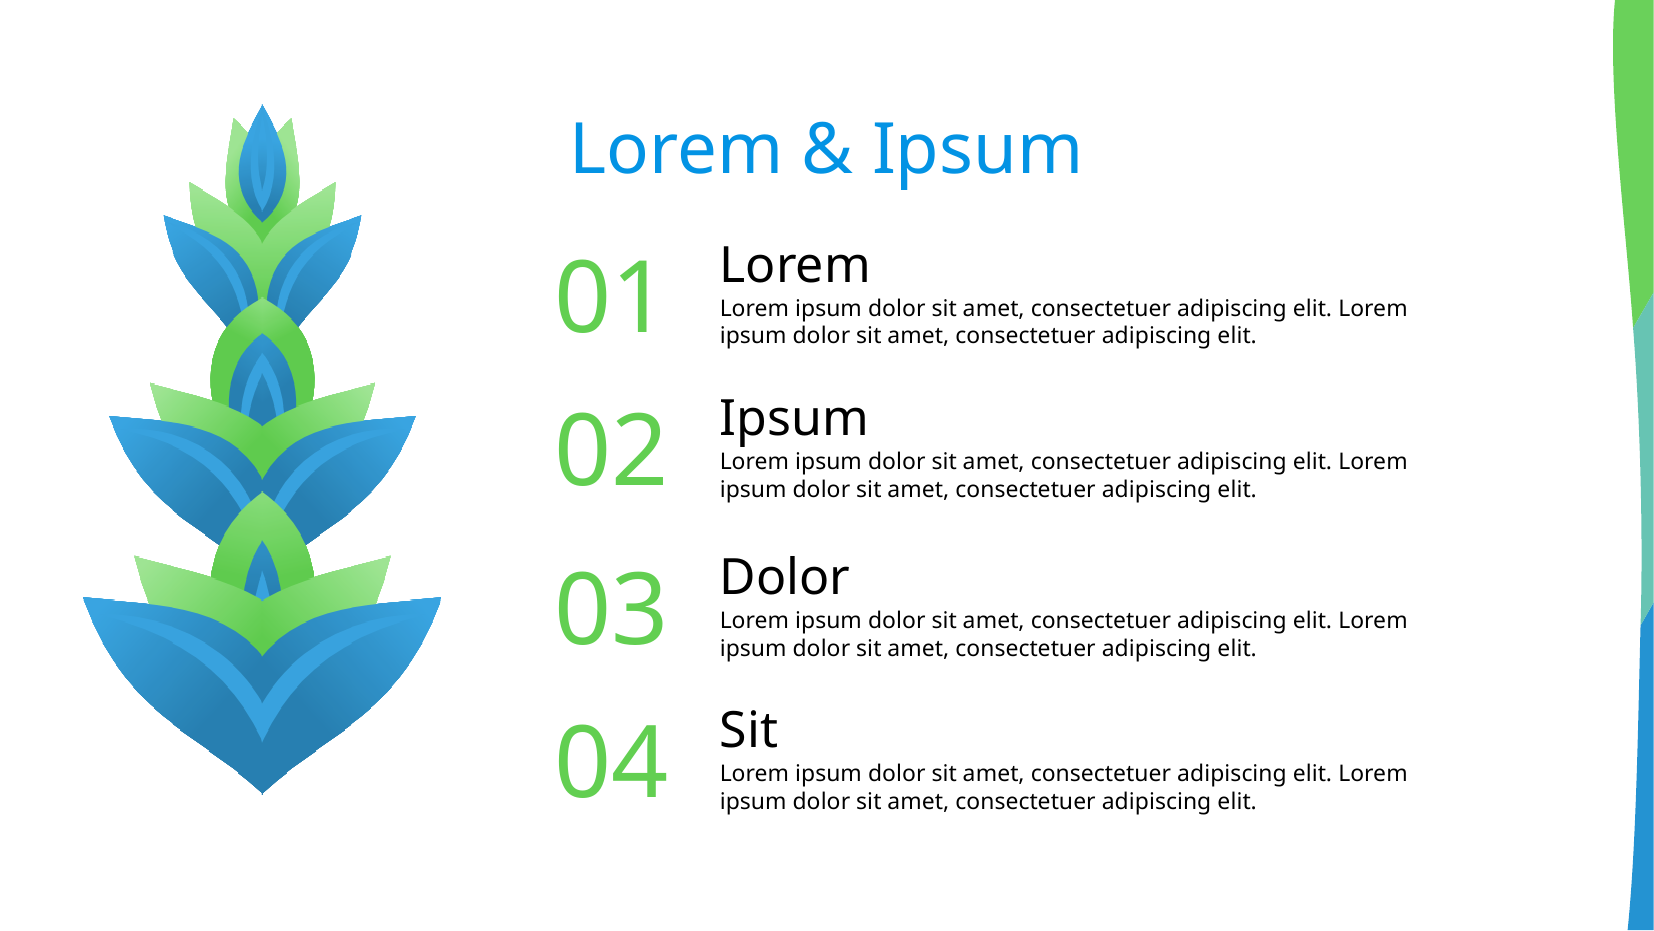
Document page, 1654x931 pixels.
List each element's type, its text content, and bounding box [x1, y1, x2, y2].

text_box Ipsum [745, 411, 759, 432]
text_box Lorem & Ipsum [555, 95, 1654, 196]
text_box 04 [539, 690, 696, 826]
text_box 03 [539, 537, 696, 672]
text_box Lorem ipsum dolor sit amet, consectetuer adipiscing elit. Lorem ipsum dolor sit amet, consectetuer adipiscing elit. [705, 439, 1471, 510]
text_box Dolor [705, 537, 1471, 598]
text_box Ipsum [705, 378, 1471, 439]
text_box Lorem ipsum dolor sit amet, consectetuer adipiscing elit. Lorem ipsum dolor sit amet, consectetuer adipiscing elit. [705, 286, 1471, 357]
text_box Lorem ipsum dolor sit amet, consectetuer adipiscing elit. Lorem ipsum dolor sit amet, consectetuer adipiscing elit. [705, 598, 1471, 669]
text_box 02 [539, 378, 696, 513]
text_box Lorem ipsum dolor sit amet, consectetuer adipiscing elit. Lorem ipsum dolor sit amet, consectetuer adipiscing elit. [705, 751, 1471, 822]
text_box 01 [539, 225, 696, 360]
text_box Lorem [705, 224, 1471, 286]
text_box Sit [705, 690, 1471, 751]
picture [83, 104, 441, 796]
